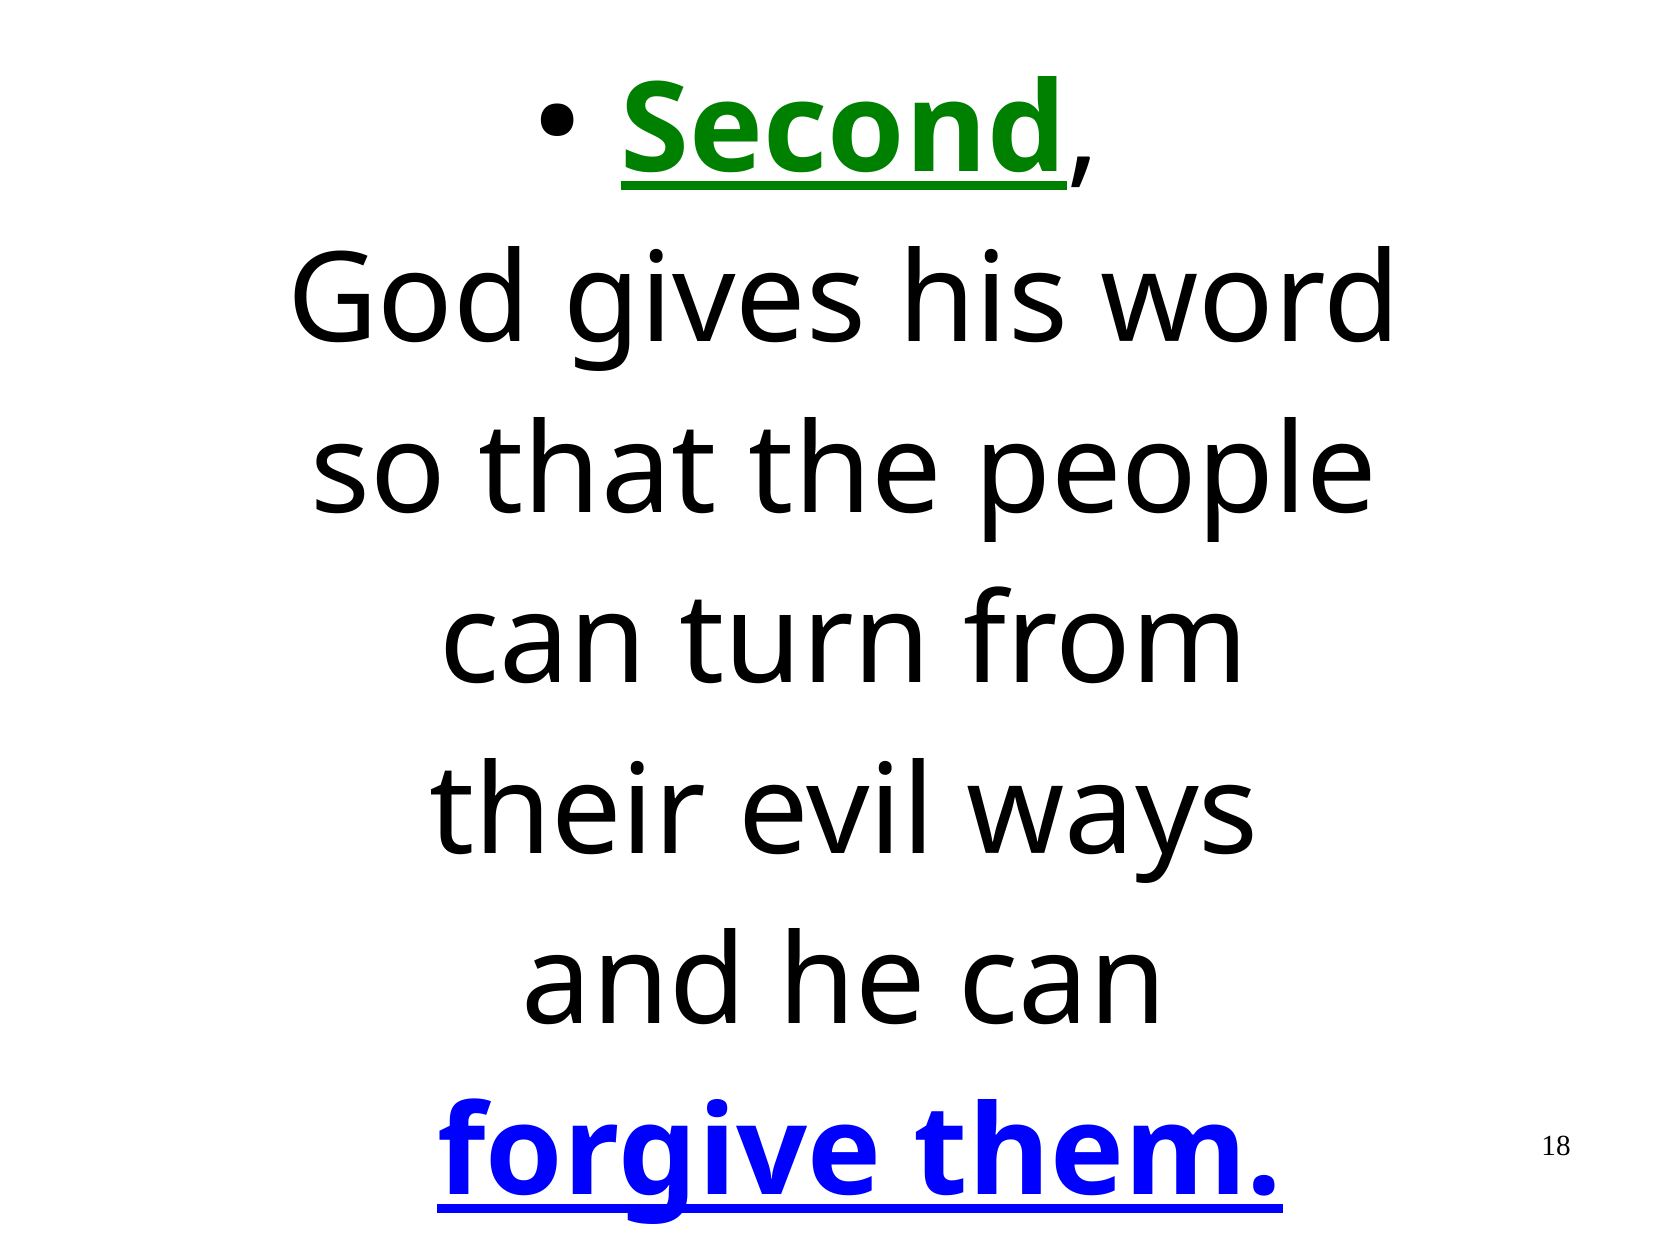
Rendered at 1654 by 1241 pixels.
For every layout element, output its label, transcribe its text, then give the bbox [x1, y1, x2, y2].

list Second, God gives his word so that the people can turn from their evil ways and he can forgive them. [37, 37, 1613, 1238]
